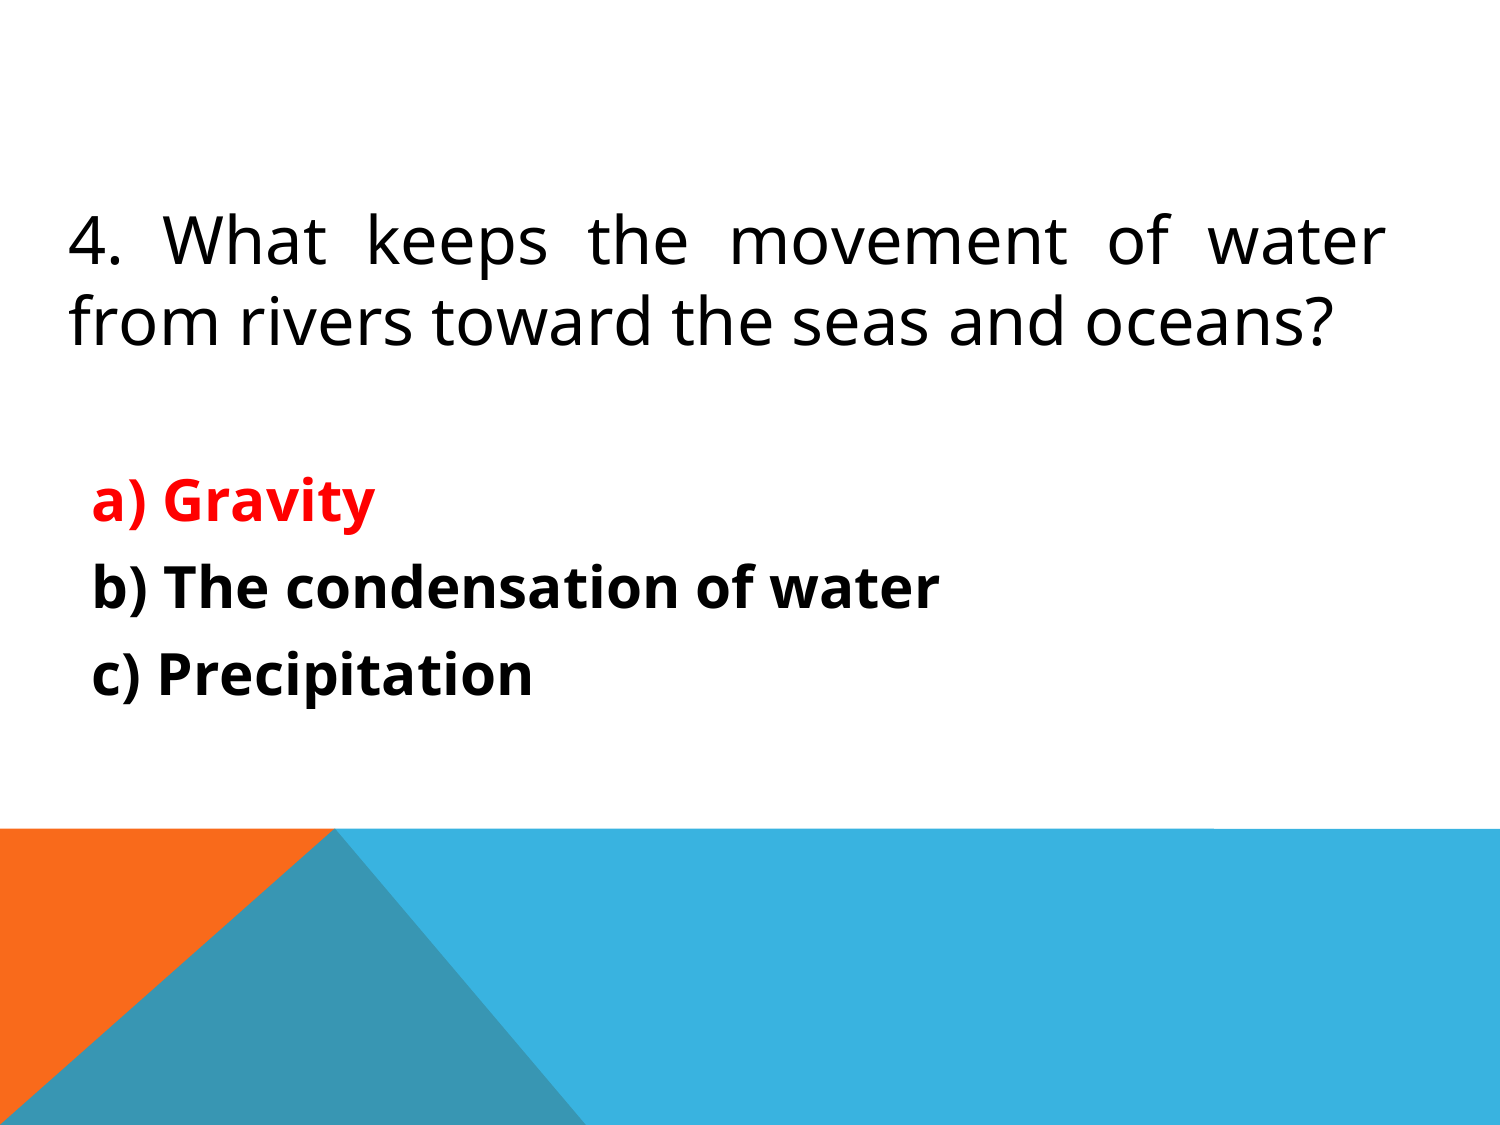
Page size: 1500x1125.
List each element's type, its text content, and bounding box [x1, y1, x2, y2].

list a) Gravity b) The condensation of water c) Precipitation [76, 456, 1427, 1041]
title 4. What keeps the movement of water from rivers toward the seas and oceans? [53, 184, 1404, 373]
